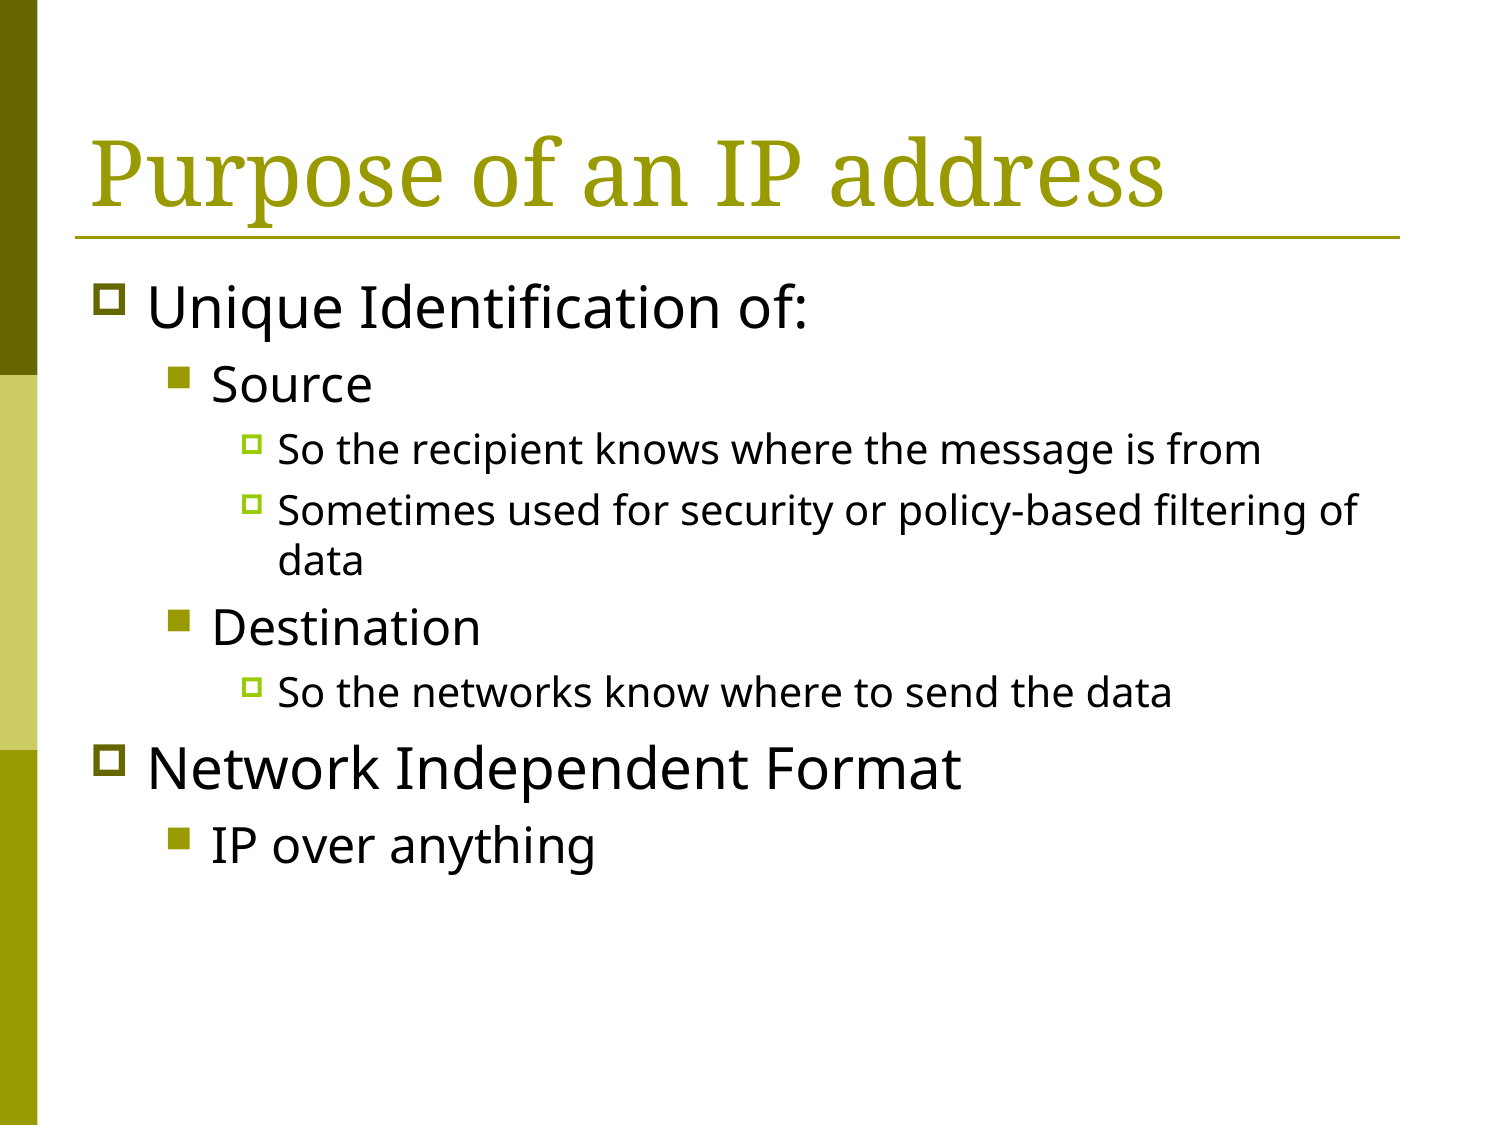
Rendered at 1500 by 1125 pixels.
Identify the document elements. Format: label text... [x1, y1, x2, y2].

list Unique Identification of: Source So the recipient knows where the message is from Sometimes used for security or policy-based filtering of data Destination So the networks know where to send the data Network Independent Format IP over anything [75, 262, 1426, 1006]
title Purpose of an IP address [75, 45, 1426, 233]
